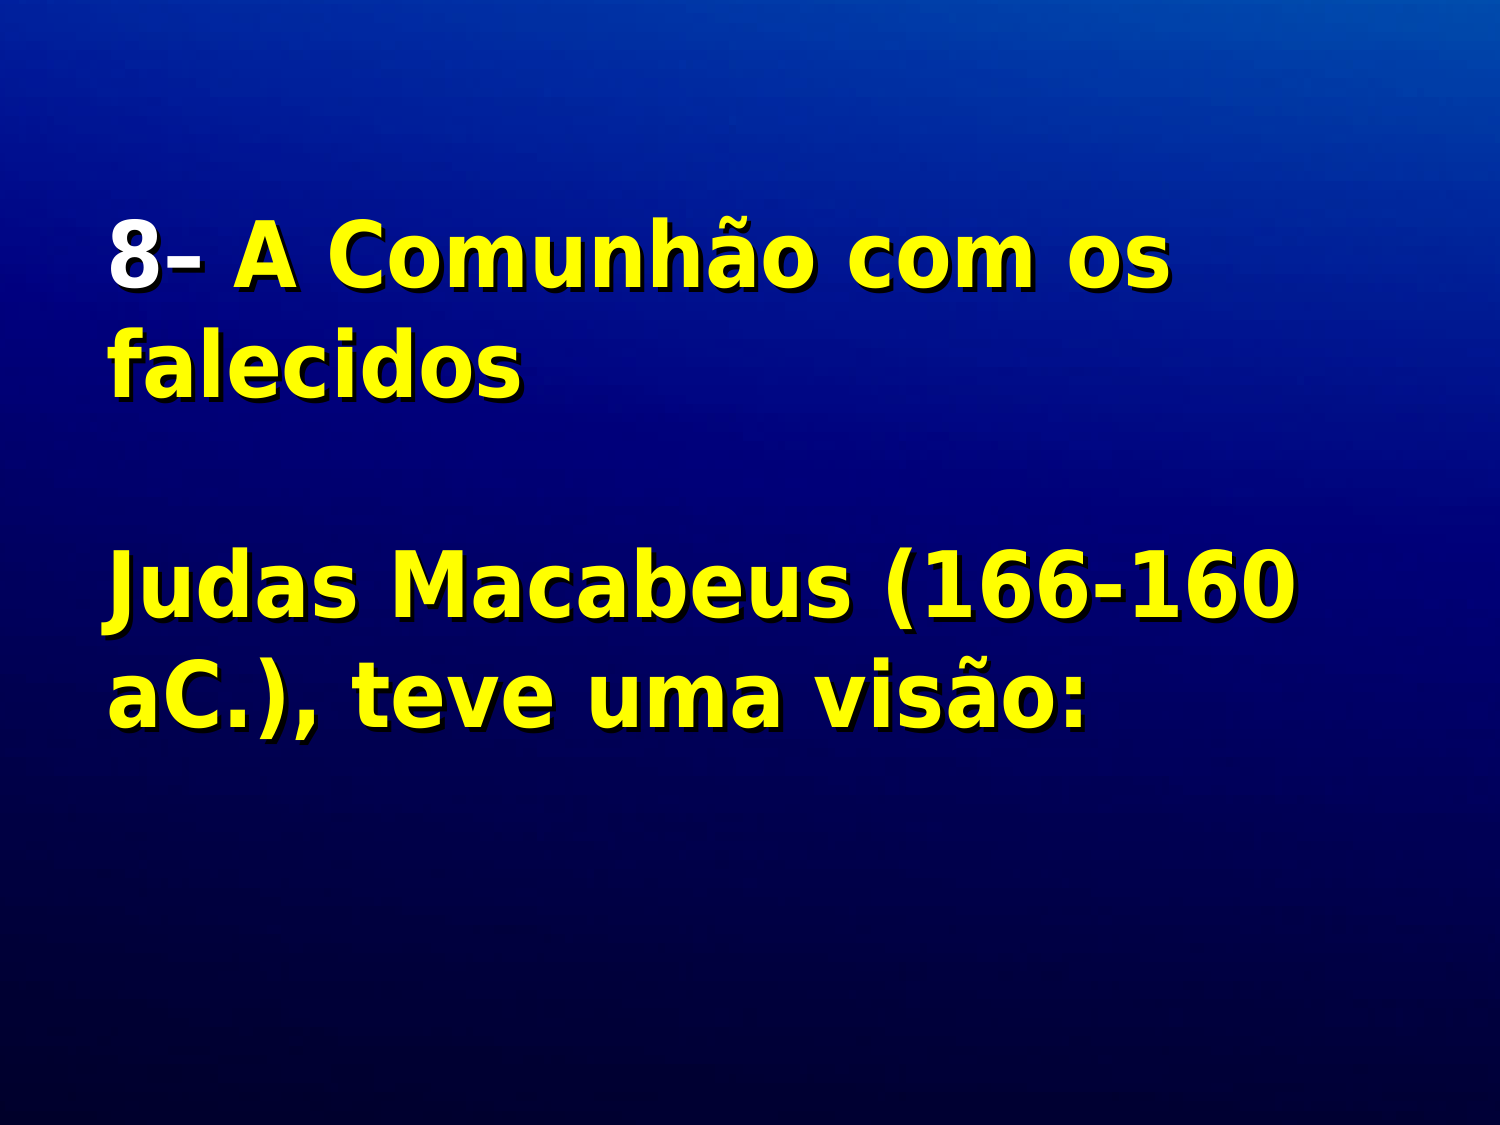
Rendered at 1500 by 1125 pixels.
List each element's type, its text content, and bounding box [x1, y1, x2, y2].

text_box 8– A Comunhão com os falecidos Judas Macabeus (166-160 aC.), teve uma visão: [92, 82, 1418, 1040]
picture [0, 0, 1500, 1125]
